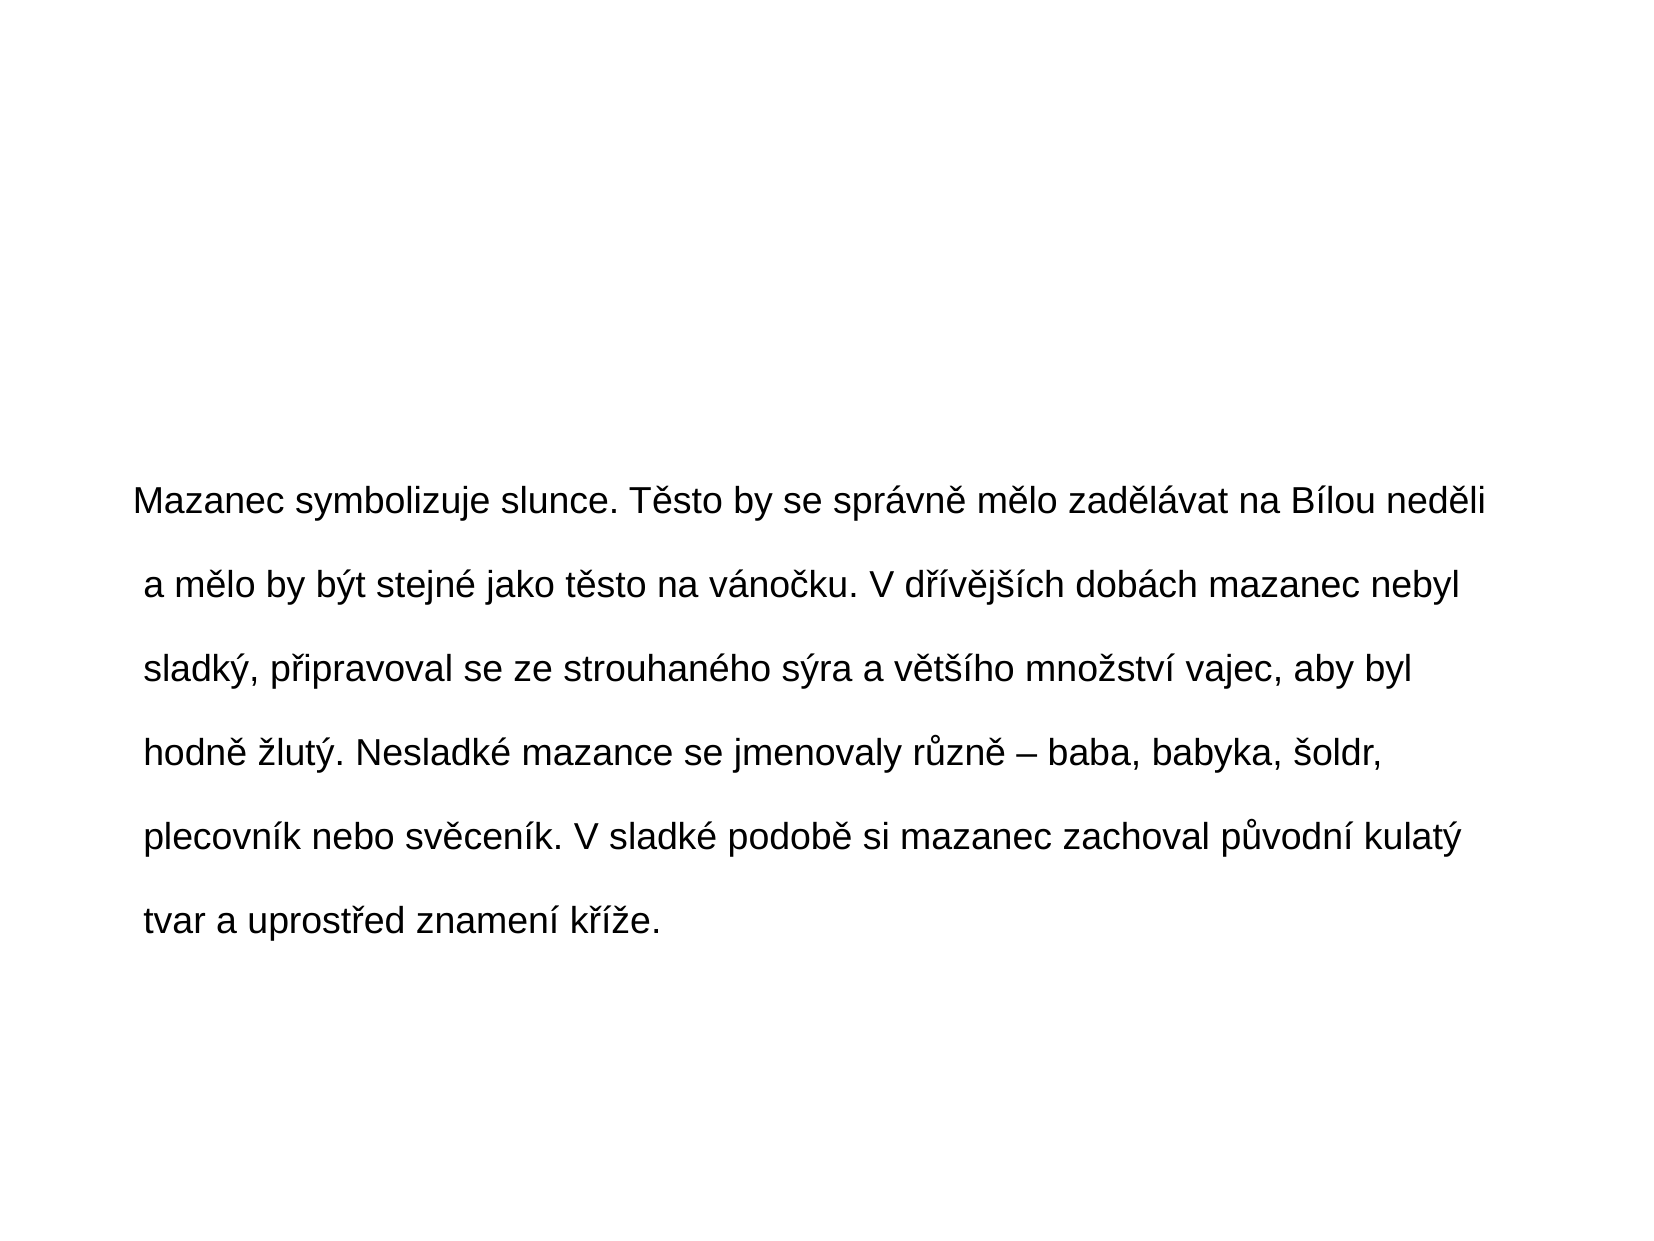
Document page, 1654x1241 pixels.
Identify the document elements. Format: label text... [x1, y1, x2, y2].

text_box Mazanec symbolizuje slunce. Těsto by se správně mělo zadělávat na Bílou neděli a mělo by být stejné jako těsto na vánočku. V dřívějších dobách mazanec nebyl sladký, připravoval se ze strouhaného sýra a většího množství vajec, aby byl hodně žlutý. Nesladké mazance se jmenovaly různě – baba, babyka, šoldr, plecovník nebo svěceník. V sladké podobě si mazanec zachoval původní kulatý tvar a uprostřed znamení kříže. [118, 472, 1512, 1170]
